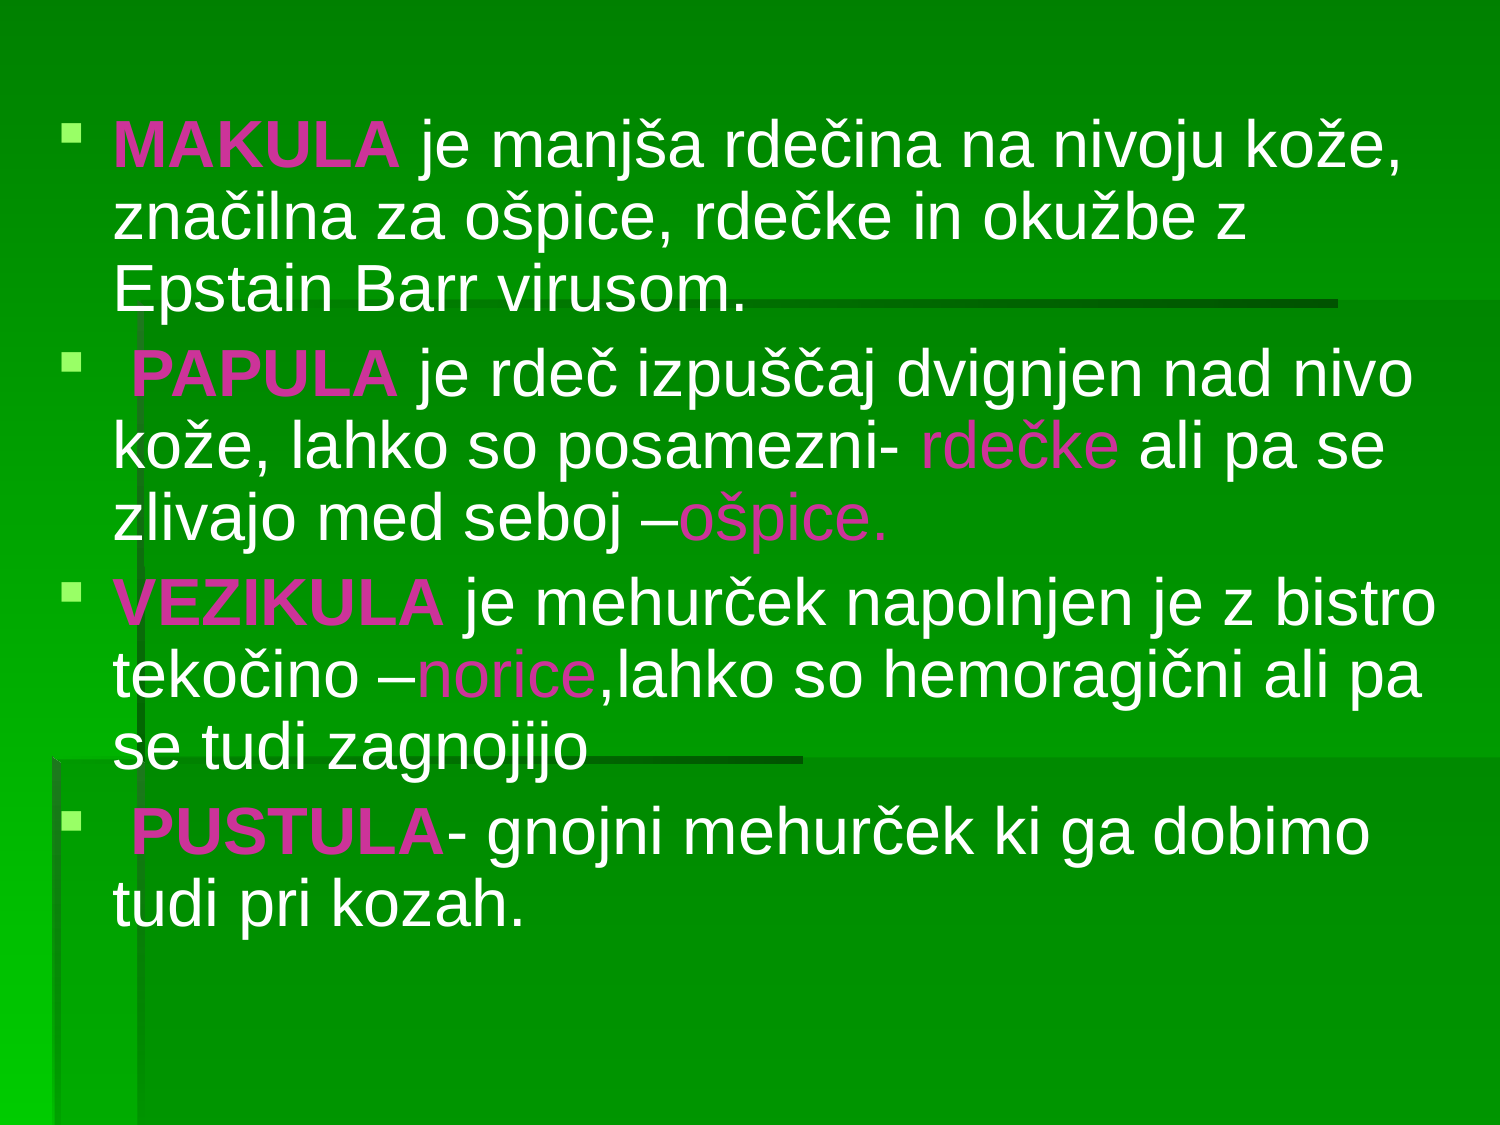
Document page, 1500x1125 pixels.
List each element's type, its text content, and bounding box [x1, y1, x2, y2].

list MAKULA je manjša rdečina na nivoju kože, značilna za ošpice, rdečke in okužbe z Epstain Barr virusom. PAPULA je rdeč izpuščaj dvignjen nad nivo kože, lahko so posamezni- rdečke ali pa se zlivajo med seboj –ošpice. VEZIKULA je mehurček napolnjen je z bistro tekočino –norice,lahko so hemoragični ali pa se tudi zagnojijo PUSTULA- gnojni mehurček ki ga dobimo tudi pri kozah. [41, 19, 1459, 1094]
